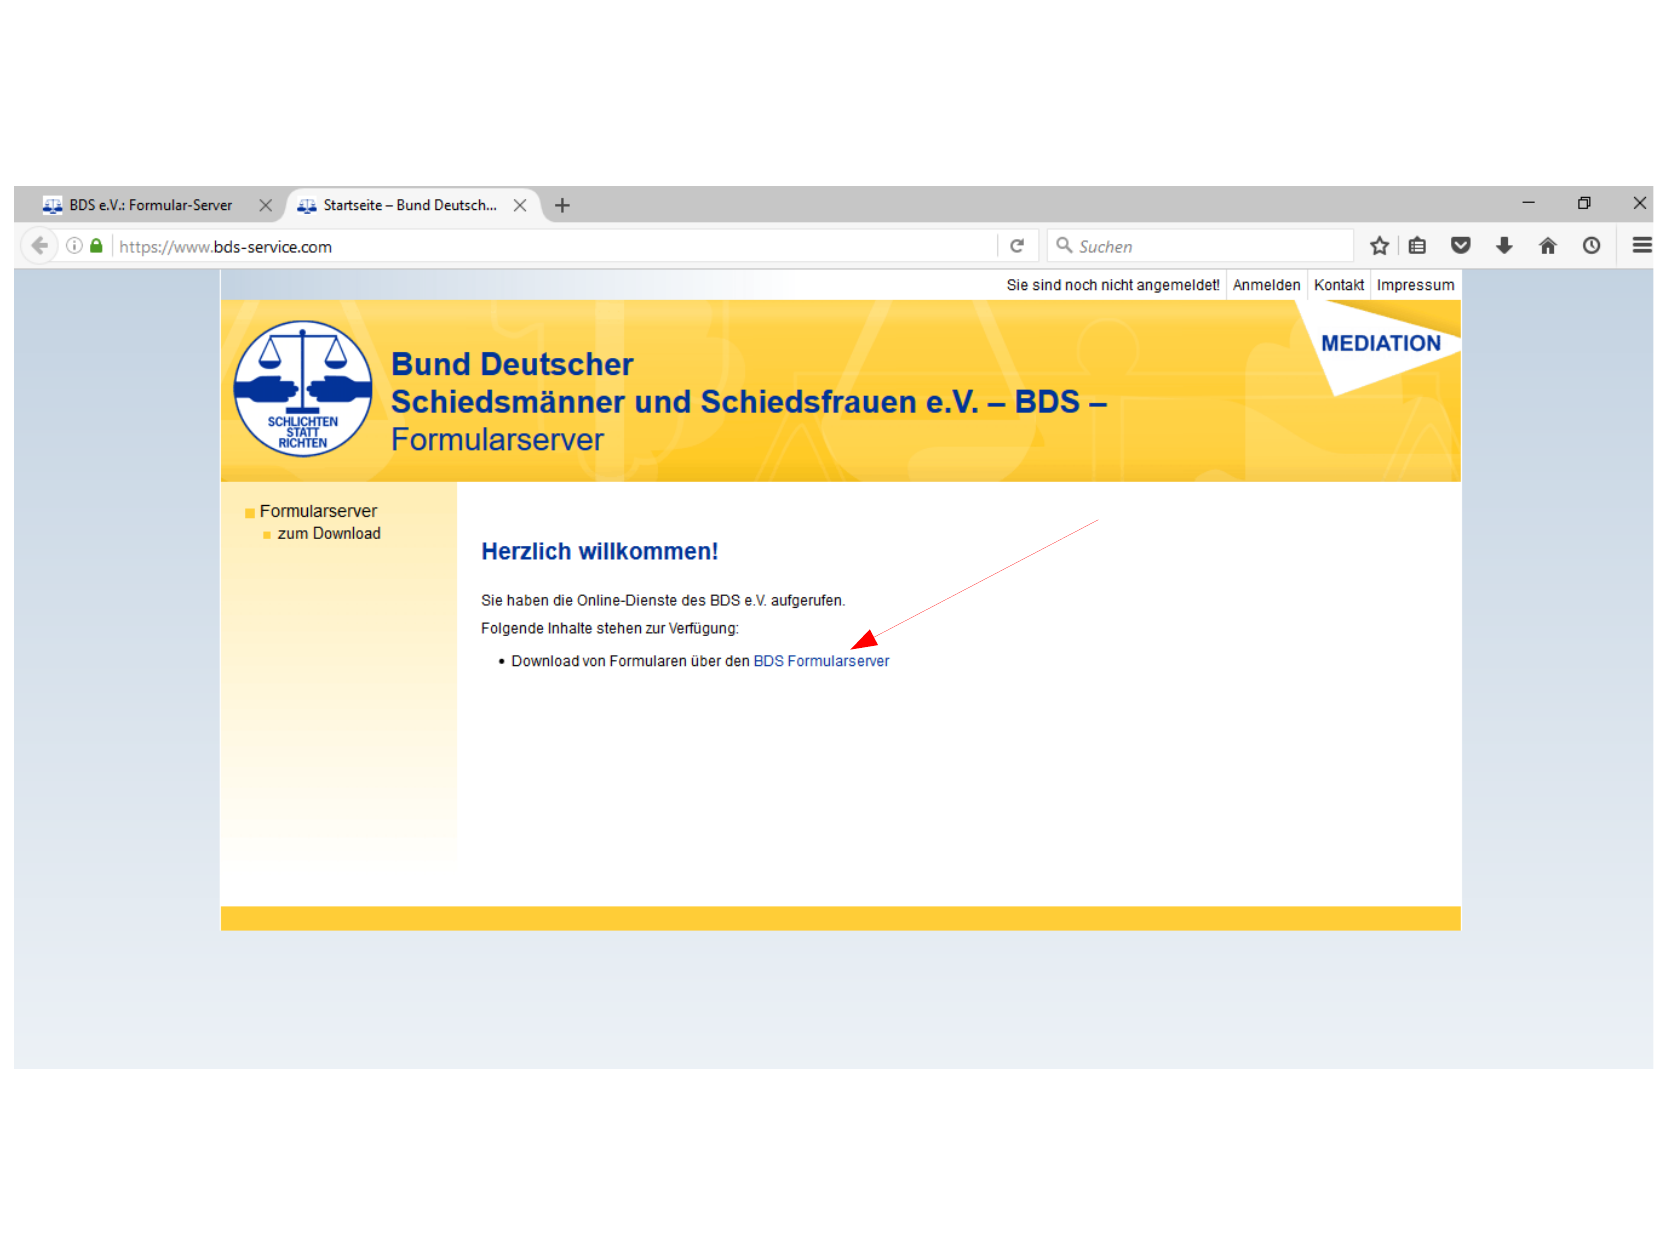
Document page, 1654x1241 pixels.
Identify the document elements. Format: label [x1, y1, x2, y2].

picture [14, 186, 1654, 1069]
